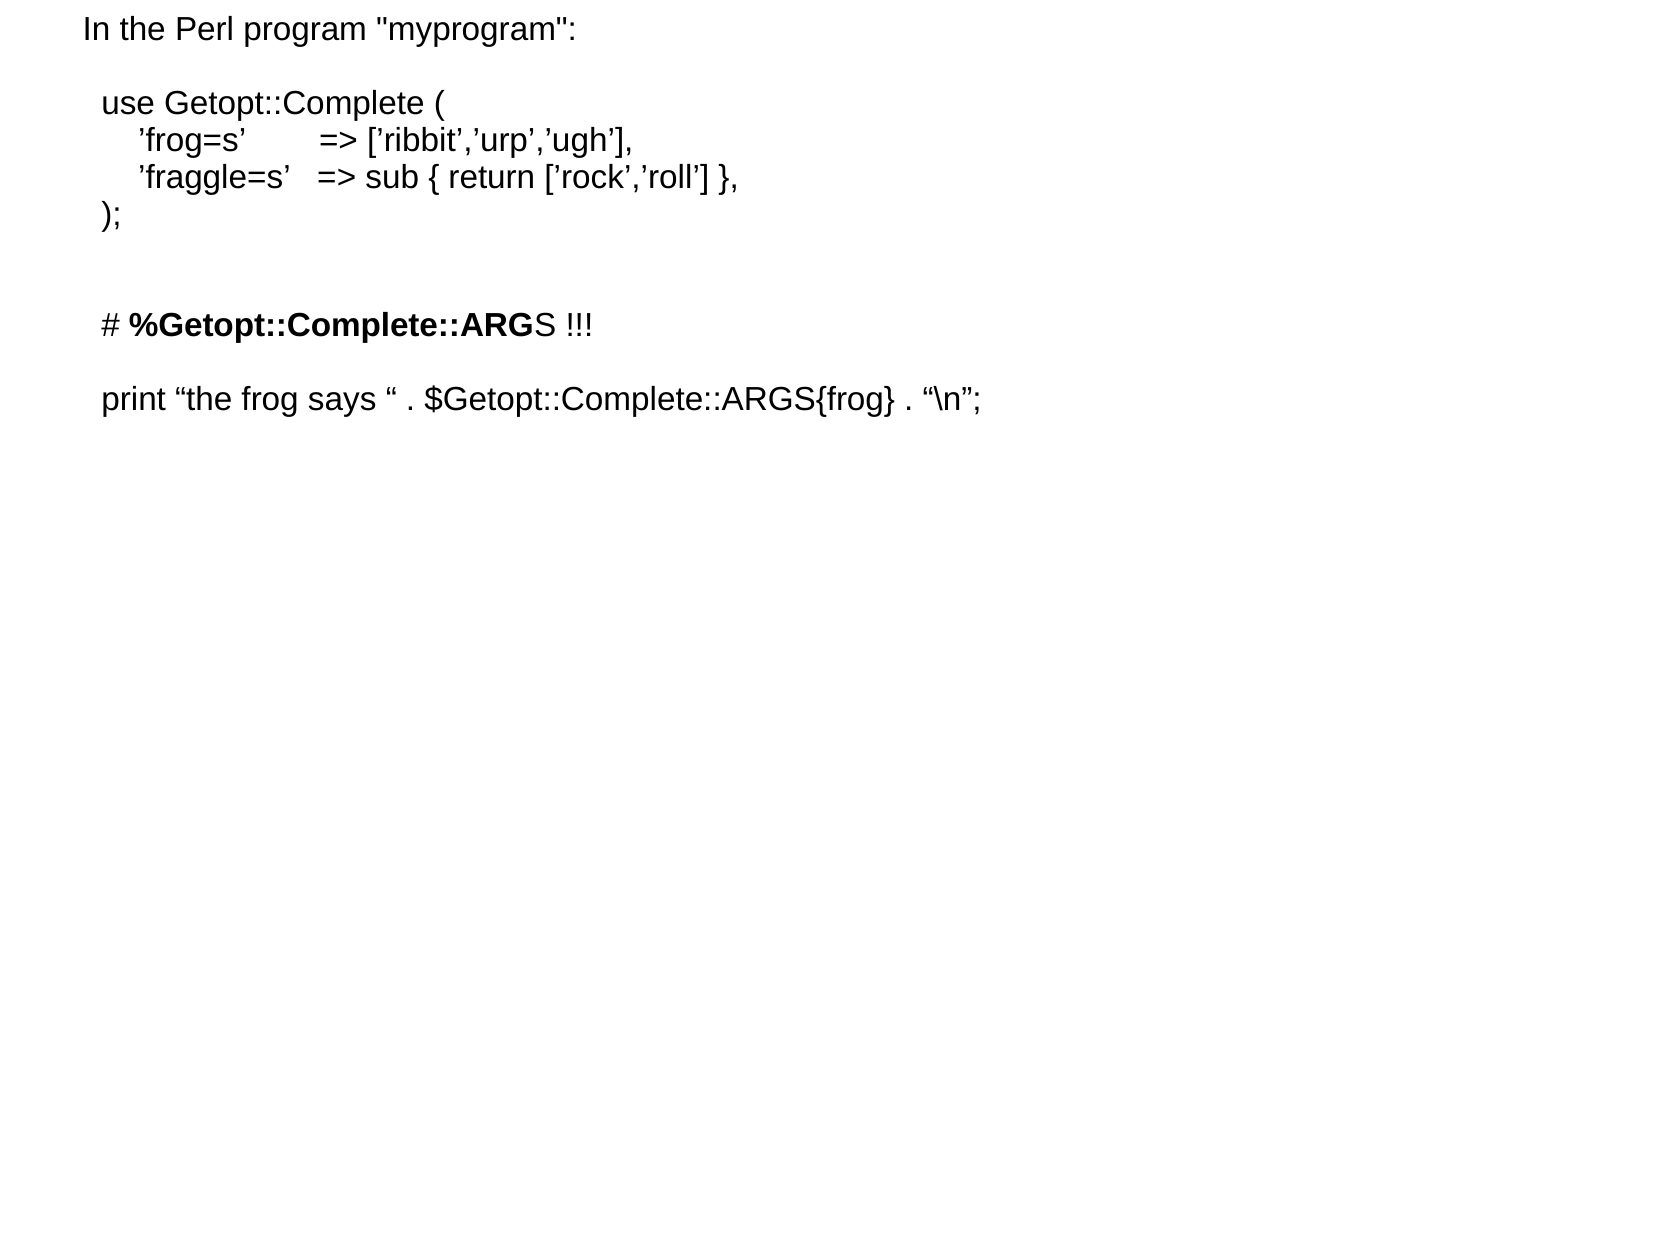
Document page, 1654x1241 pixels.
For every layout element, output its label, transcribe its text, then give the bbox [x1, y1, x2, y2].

subtitle In the Perl program "myprogram": use Getopt::Complete ( ’frog=s’ => [’ribbit’,’urp’,’ugh’], ’fraggle=s’ => sub { return [’rock’,’roll’] }, ); # %Getopt::Complete::ARGS !!! print “the frog says “ . $Getopt::Complete::ARGS{frog} . “\n”; [82, 10, 1571, 1070]
